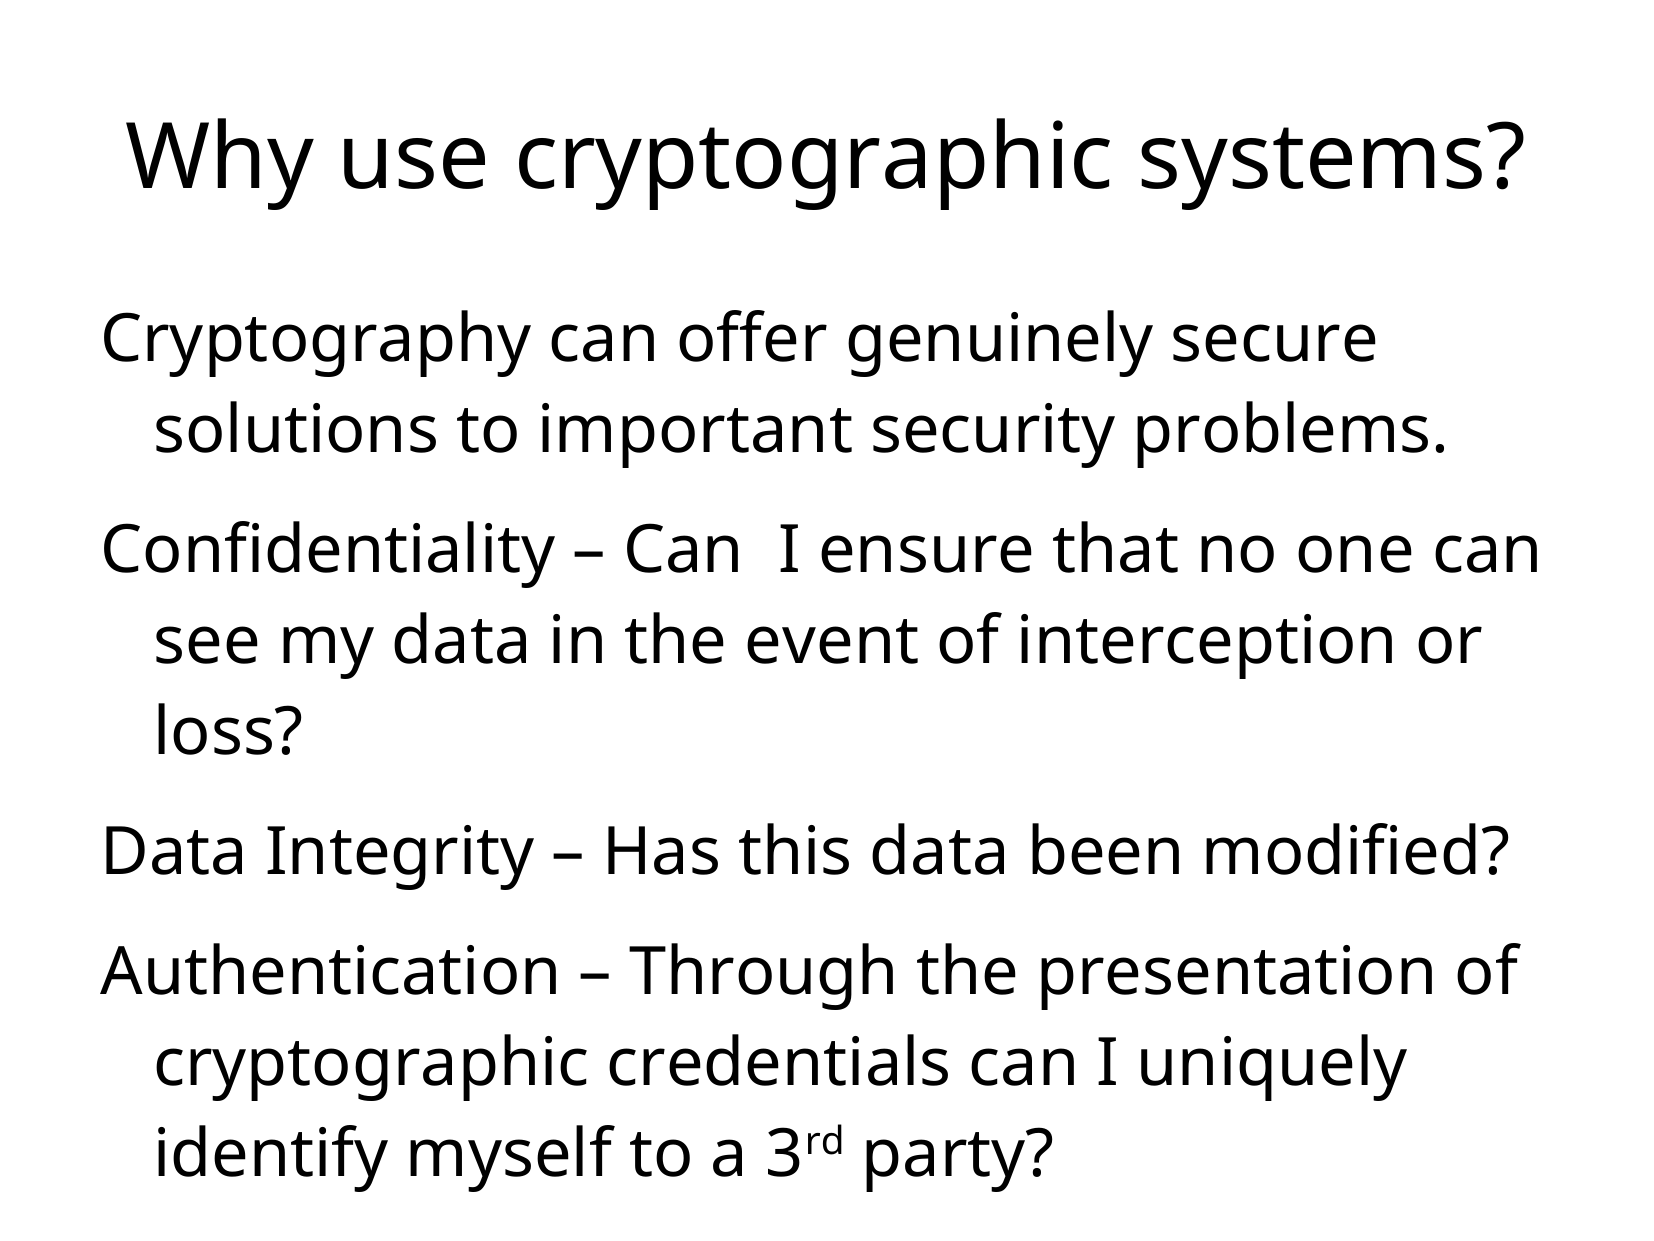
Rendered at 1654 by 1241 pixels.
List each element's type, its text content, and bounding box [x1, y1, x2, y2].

title Why use cryptographic systems? [82, 49, 1571, 257]
list Cryptography can offer genuinely secure solutions to important security problems. Confidentiality – Can I ensure that no one can see my data in the event of interception or loss? Data Integrity – Has this data been modified? Authentication – Through the presentation of cryptographic credentials can I uniquely identify myself to a 3rd party? [82, 290, 1571, 1109]
